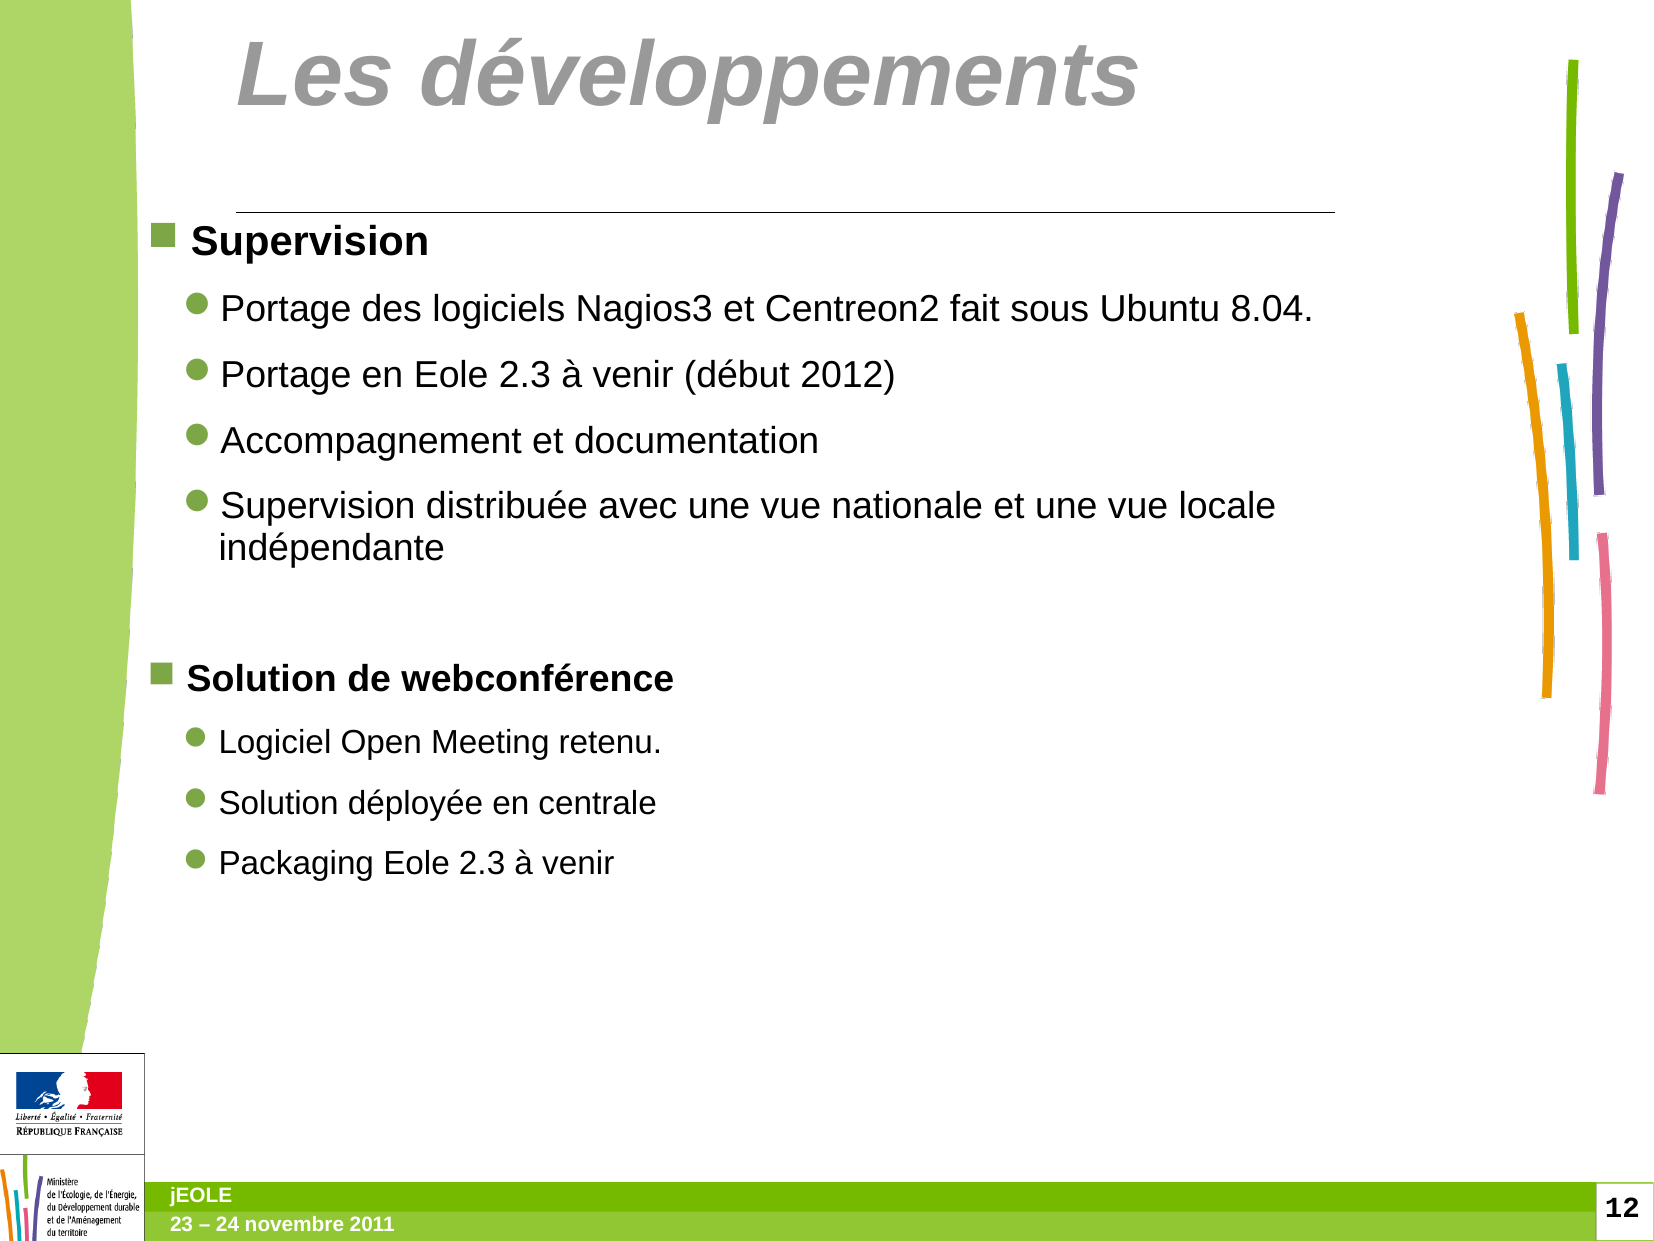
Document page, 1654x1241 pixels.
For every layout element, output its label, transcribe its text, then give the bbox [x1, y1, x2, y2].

list Supervision Portage des logiciels Nagios3 et Centreon2 fait sous Ubuntu 8.04. Portage en Eole 2.3 à venir (début 2012) Accompagnement et documentation Supervision distribuée avec une vue nationale et une vue locale indépendante Solution de webconférence Logiciel Open Meeting retenu. Solution déployée en centrale Packaging Eole 2.3 à venir [147, 147, 1506, 1019]
title Les développements [236, 22, 1536, 126]
picture [0, 0, 1654, 1241]
